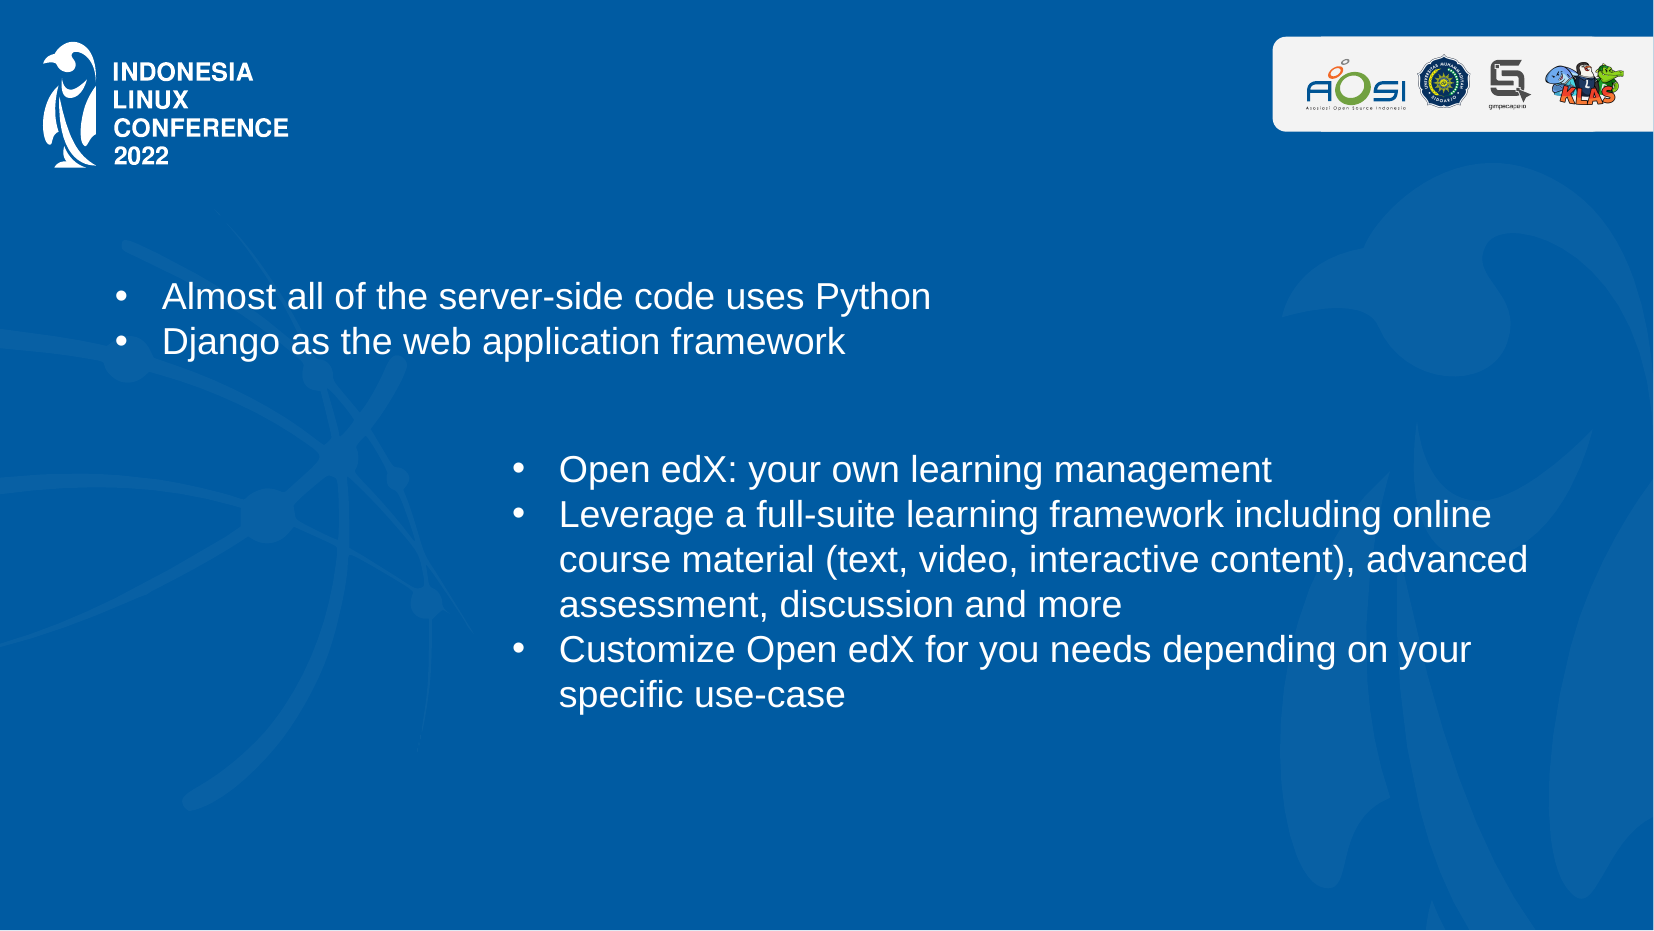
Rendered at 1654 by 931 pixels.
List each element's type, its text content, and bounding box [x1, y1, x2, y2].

text_box Almost all of the server-side code uses Python Django as the web application framework [99, 265, 1158, 371]
picture [1545, 62, 1624, 105]
text_box Open edX: your own learning management Leverage a full-suite learning framework including online course material (text, video, interactive content), advanced assessment, discussion and more Customize Open edX for you needs depending on your specific use-case [497, 437, 1555, 723]
picture [1417, 54, 1471, 108]
